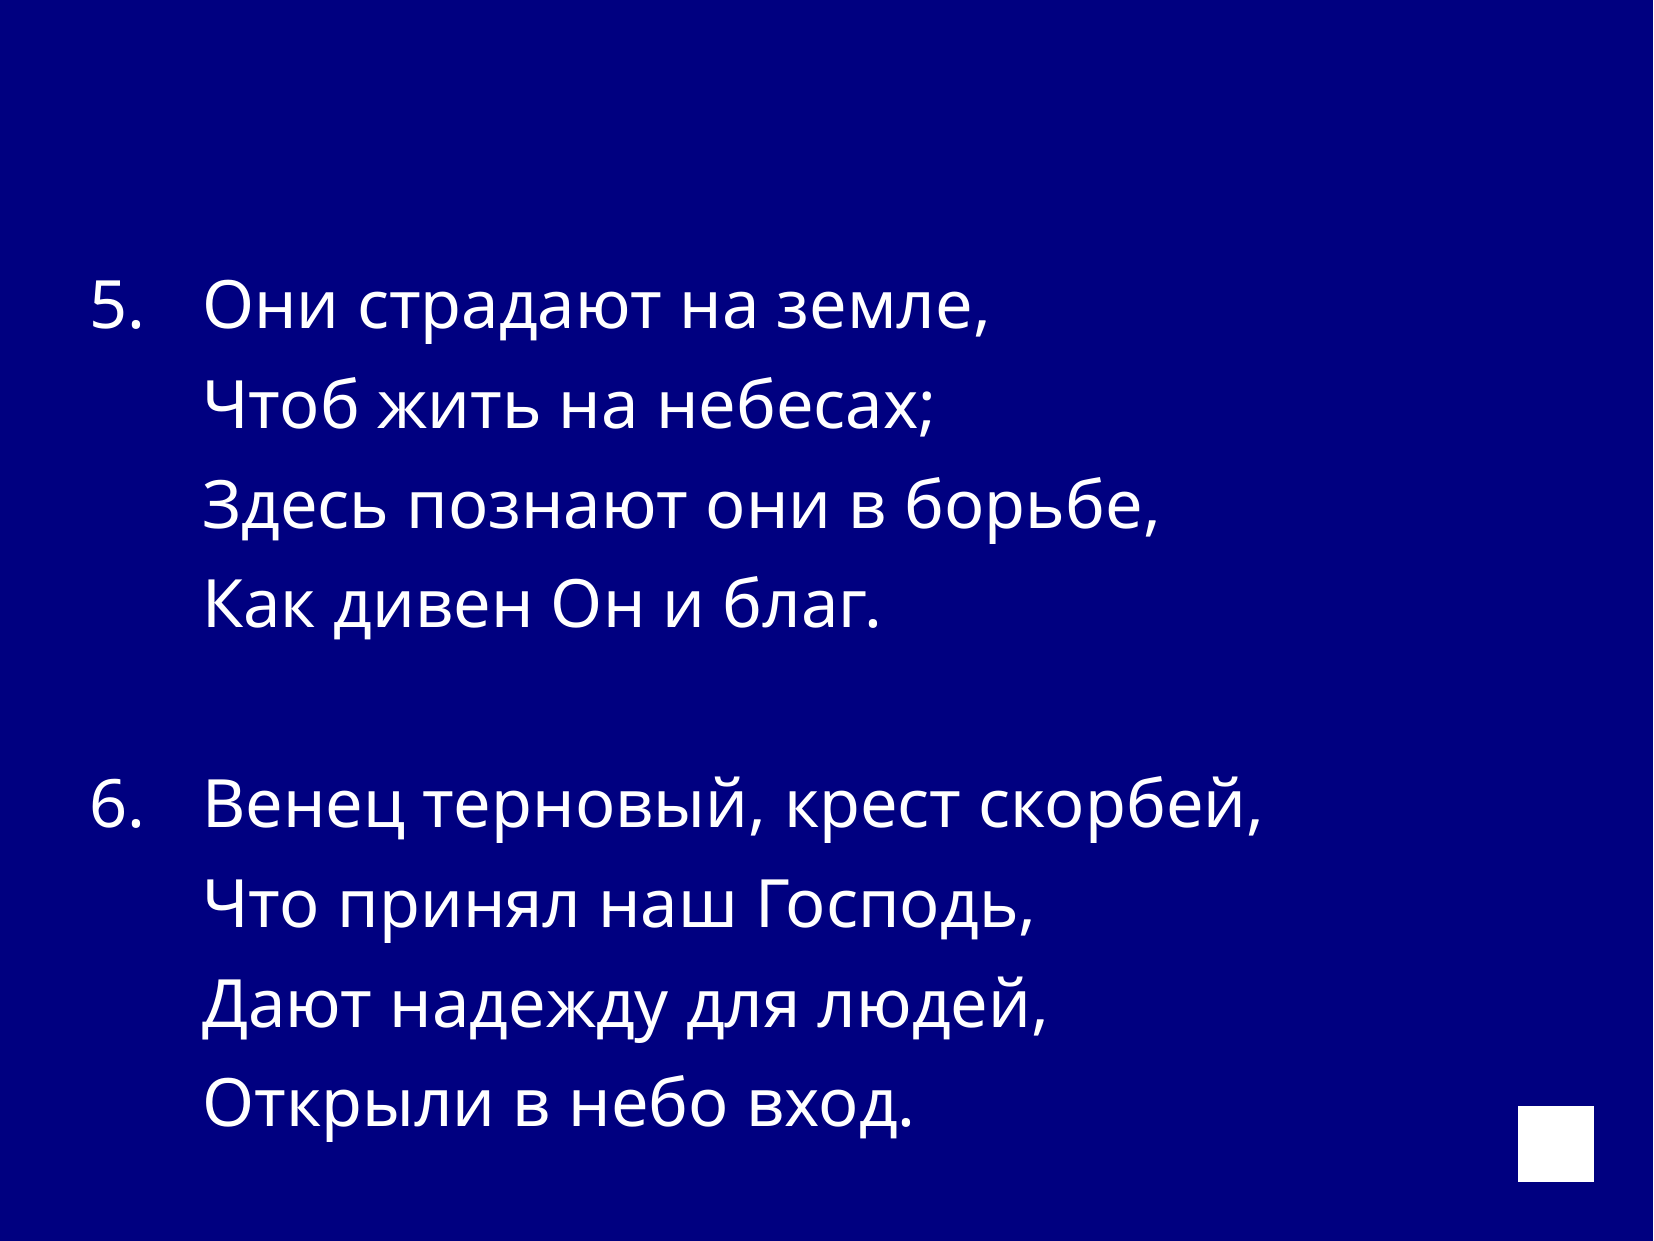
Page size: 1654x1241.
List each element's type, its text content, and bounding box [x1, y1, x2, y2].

text_box [1518, 1106, 1594, 1182]
text_box 5. Они страдают на земле, Чтоб жить на небесах; Здесь познают они в борьбе, Как дивен Он и благ. 6. Венец терновый, крест скорбей, Что принял наш Господь, Дают надежду для людей, Открыли в небо вход. [75, 150, 1576, 1163]
